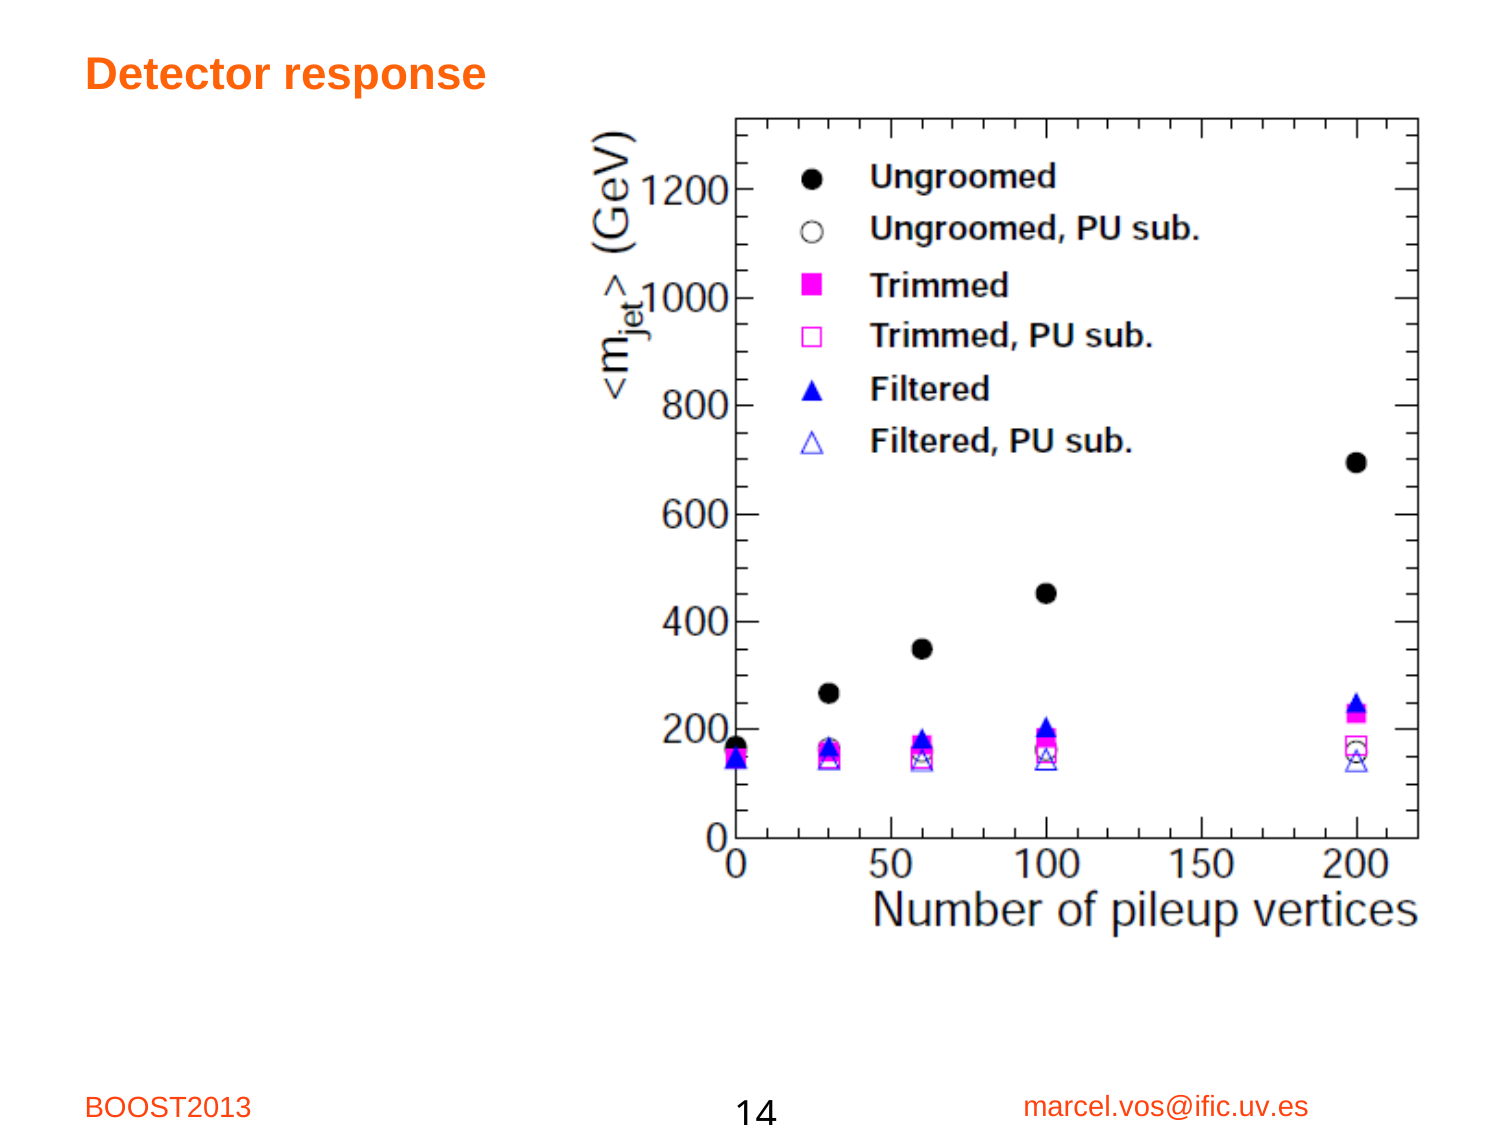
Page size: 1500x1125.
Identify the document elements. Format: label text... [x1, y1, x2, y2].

picture [508, 59, 1486, 956]
title Detector response [85, 26, 1259, 121]
